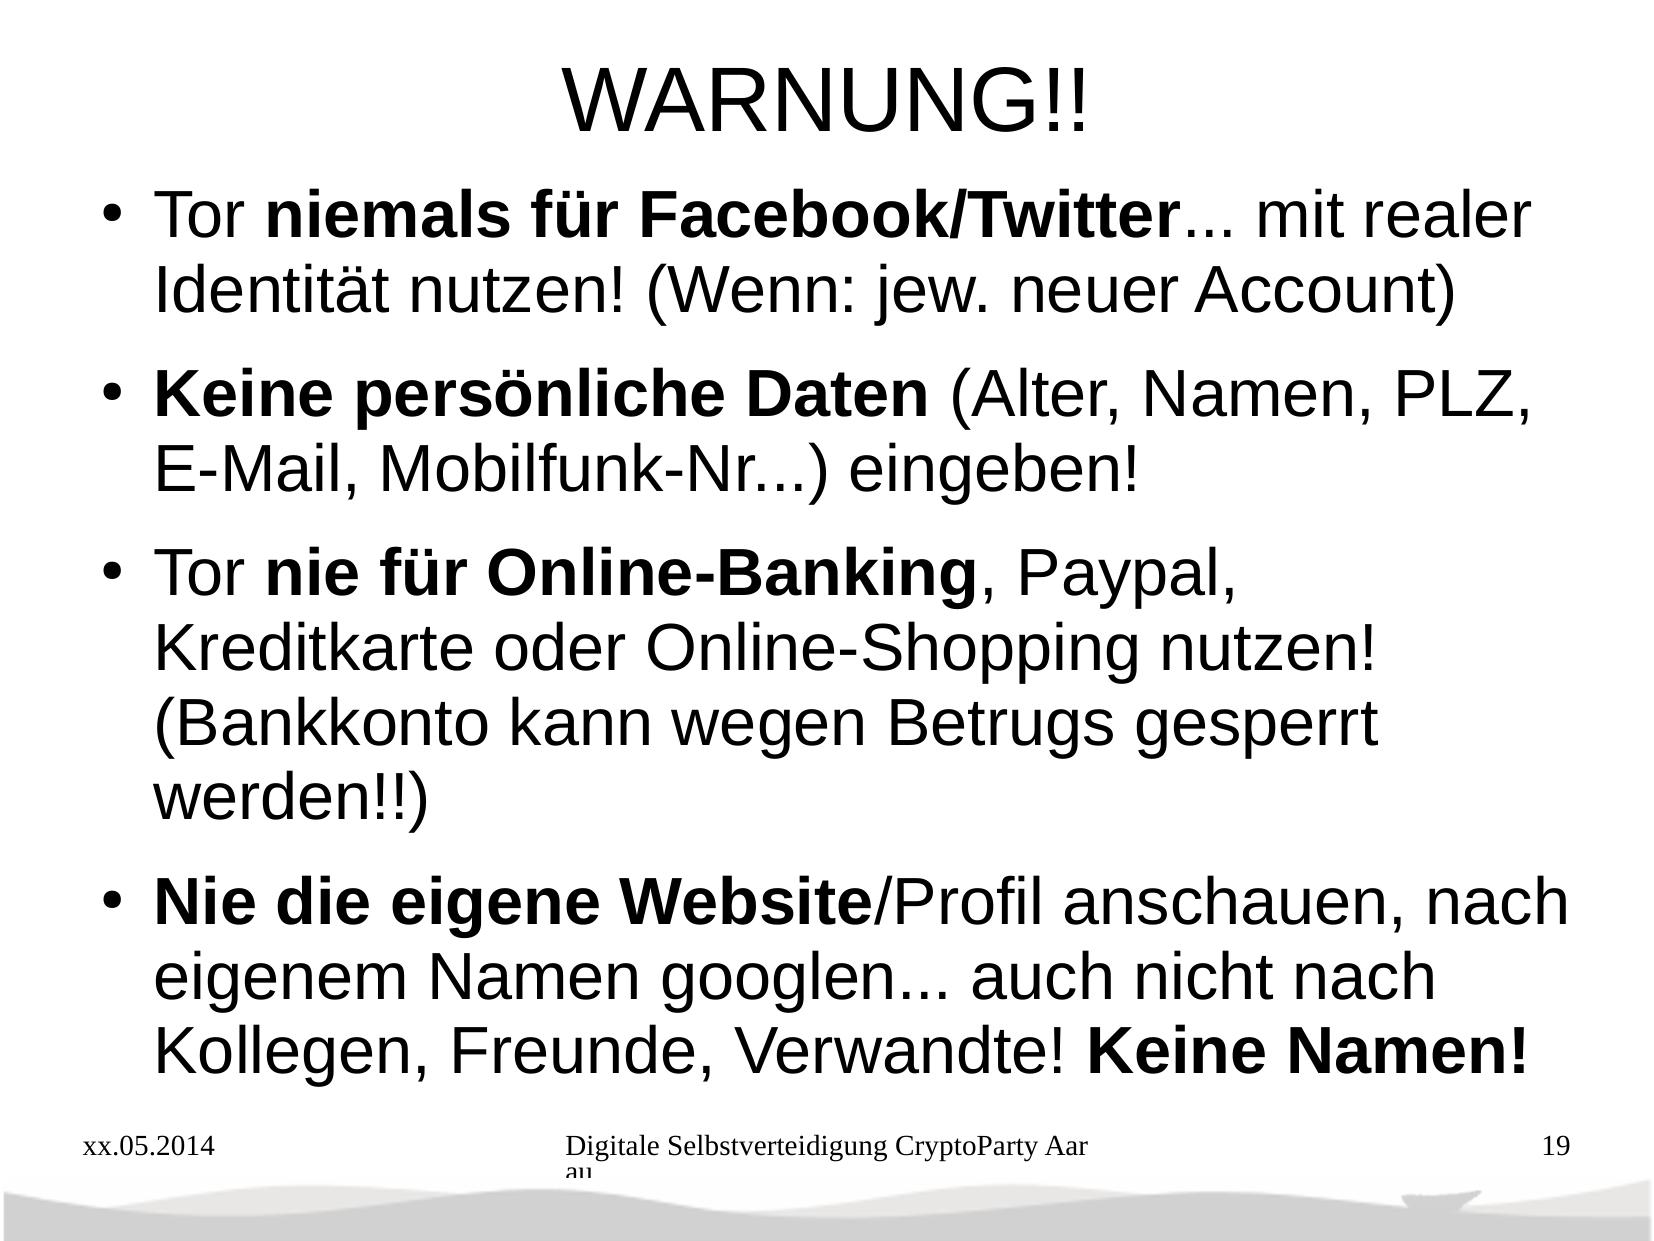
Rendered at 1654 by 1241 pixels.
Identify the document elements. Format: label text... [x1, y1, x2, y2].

picture [3, 1178, 1654, 1241]
list Tor niemals für Facebook/Twitter... mit realer Identität nutzen! (Wenn: jew. neuer Account) Keine persönliche Daten (Alter, Namen, PLZ, E-Mail, Mobilfunk-Nr...) eingeben! Tor nie für Online-Banking, Paypal, Kreditkarte oder Online-Shopping nutzen! (Bankkonto kann wegen Betrugs gesperrt werden!!) Nie die eigene Website/Profil anschauen, nach eigenem Namen googlen... auch nicht nach Kollegen, Freunde, Verwandte! Keine Namen! [82, 204, 1571, 1096]
title WARNUNG!! [82, 0, 1571, 204]
